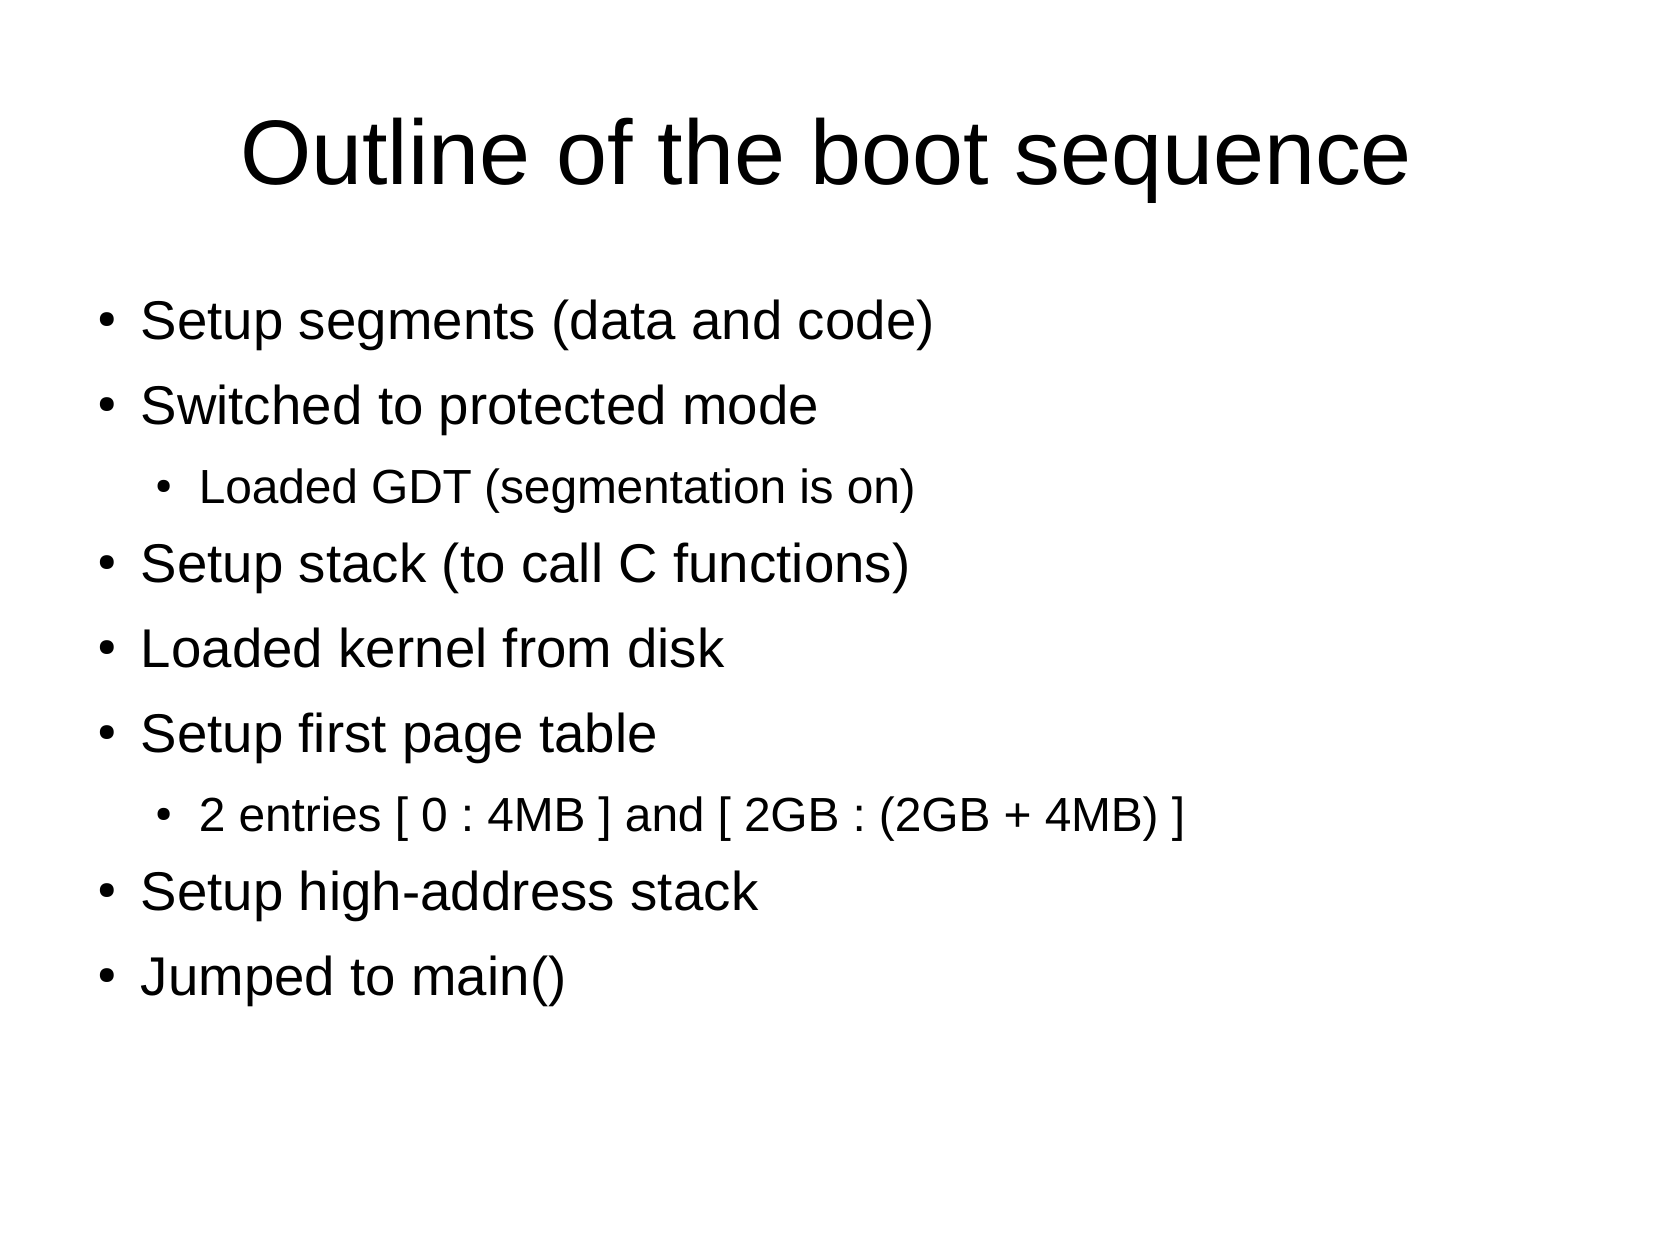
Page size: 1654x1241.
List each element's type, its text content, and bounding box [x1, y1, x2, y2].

list Setup segments (data and code) Switched to protected mode Loaded GDT (segmentation is on) Setup stack (to call C functions) Loaded kernel from disk Setup first page table 2 entries [ 0 : 4MB ] and [ 2GB : (2GB + 4MB) ] Setup high-address stack Jumped to main() [82, 290, 1571, 1010]
title Outline of the boot sequence [82, 49, 1571, 257]
